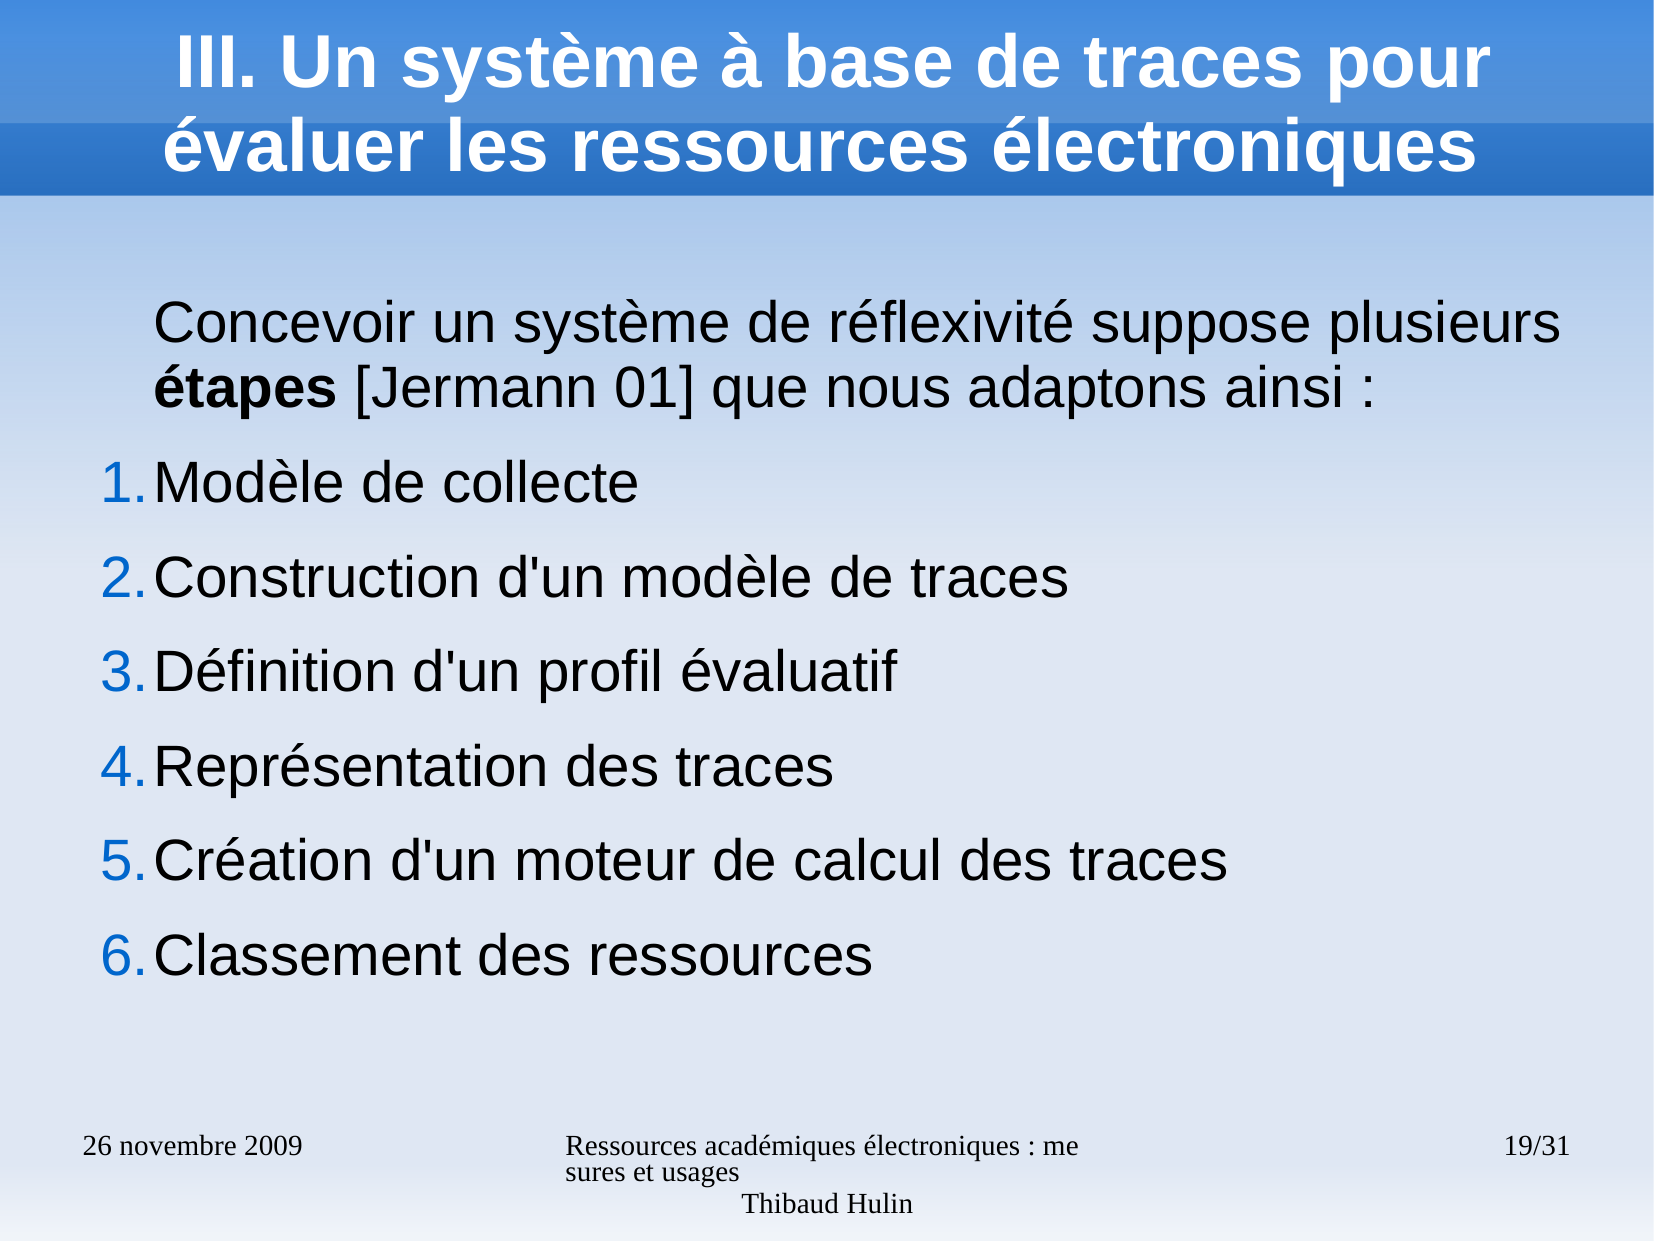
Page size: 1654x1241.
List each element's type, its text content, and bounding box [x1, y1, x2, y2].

list Concevoir un système de réflexivité suppose plusieurs étapes [Jermann 01] que nous adaptons ainsi : Modèle de collecte Construction d'un modèle de traces Définition d'un profil évaluatif Représentation des traces Création d'un moteur de calcul des traces Classement des ressources [82, 290, 1571, 1094]
picture [0, 0, 1654, 1241]
title III. Un système à base de traces pour évaluer les ressources électroniques [76, 7, 1565, 200]
